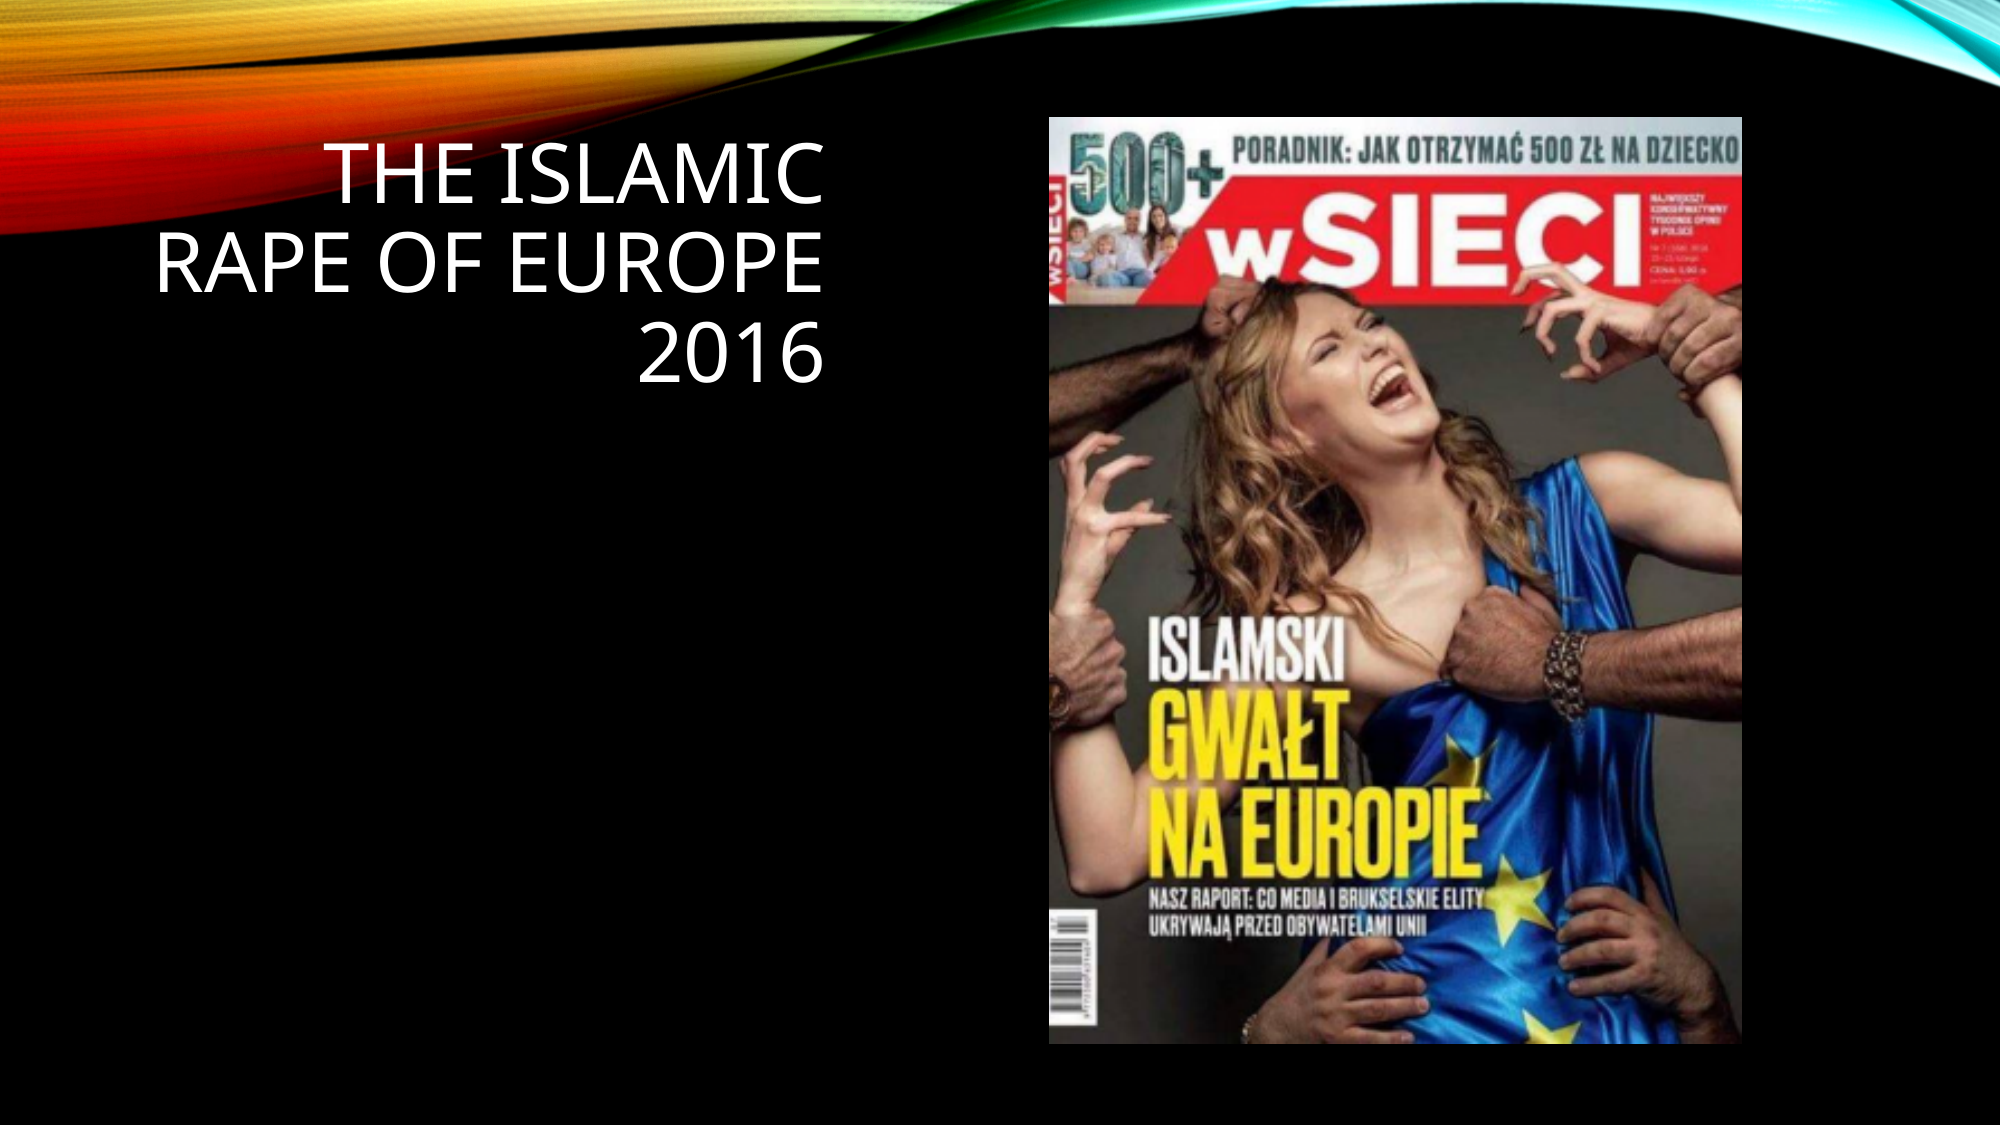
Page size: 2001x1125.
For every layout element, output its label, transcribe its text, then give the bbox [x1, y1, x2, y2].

picture [1049, 117, 1742, 1044]
title The Islamic rape of Europe 2016 [137, 59, 876, 473]
